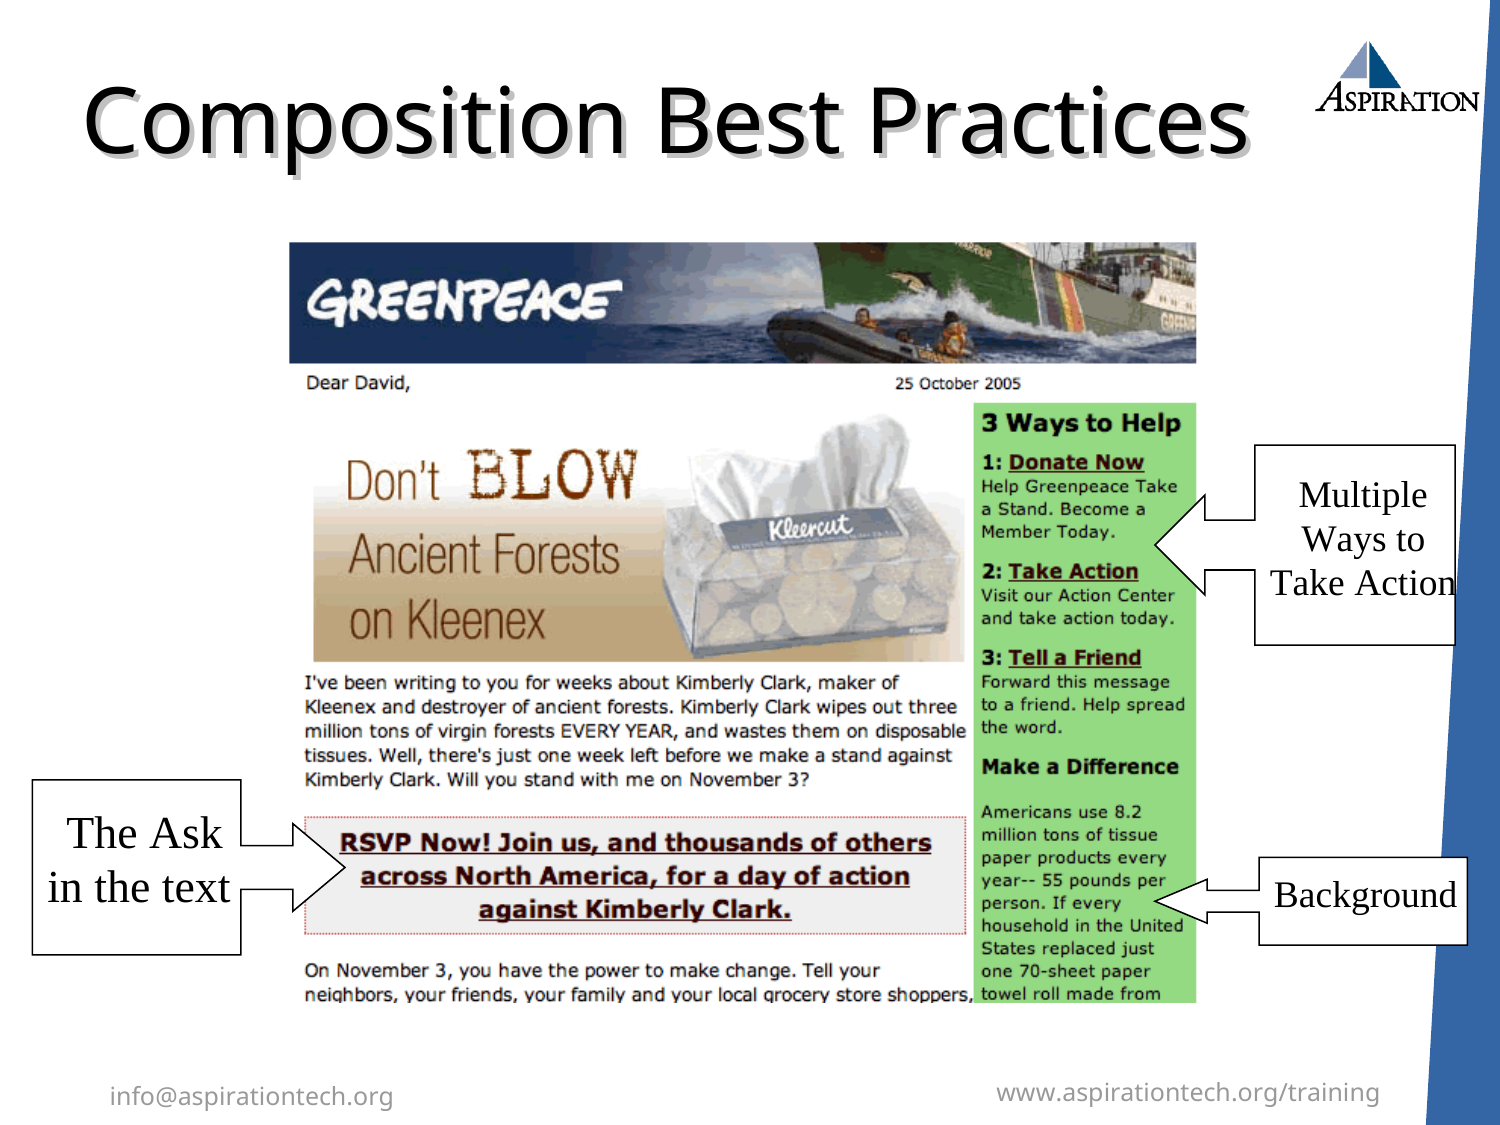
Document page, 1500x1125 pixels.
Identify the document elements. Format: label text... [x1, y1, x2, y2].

picture [285, 238, 1201, 1003]
picture [1315, 41, 1480, 120]
title Composition Best Practices [49, 19, 1284, 206]
text_box Multiple Ways to Take Action [1155, 445, 1456, 646]
text_box The Ask in the text [32, 779, 346, 955]
text_box Background [1154, 857, 1468, 946]
